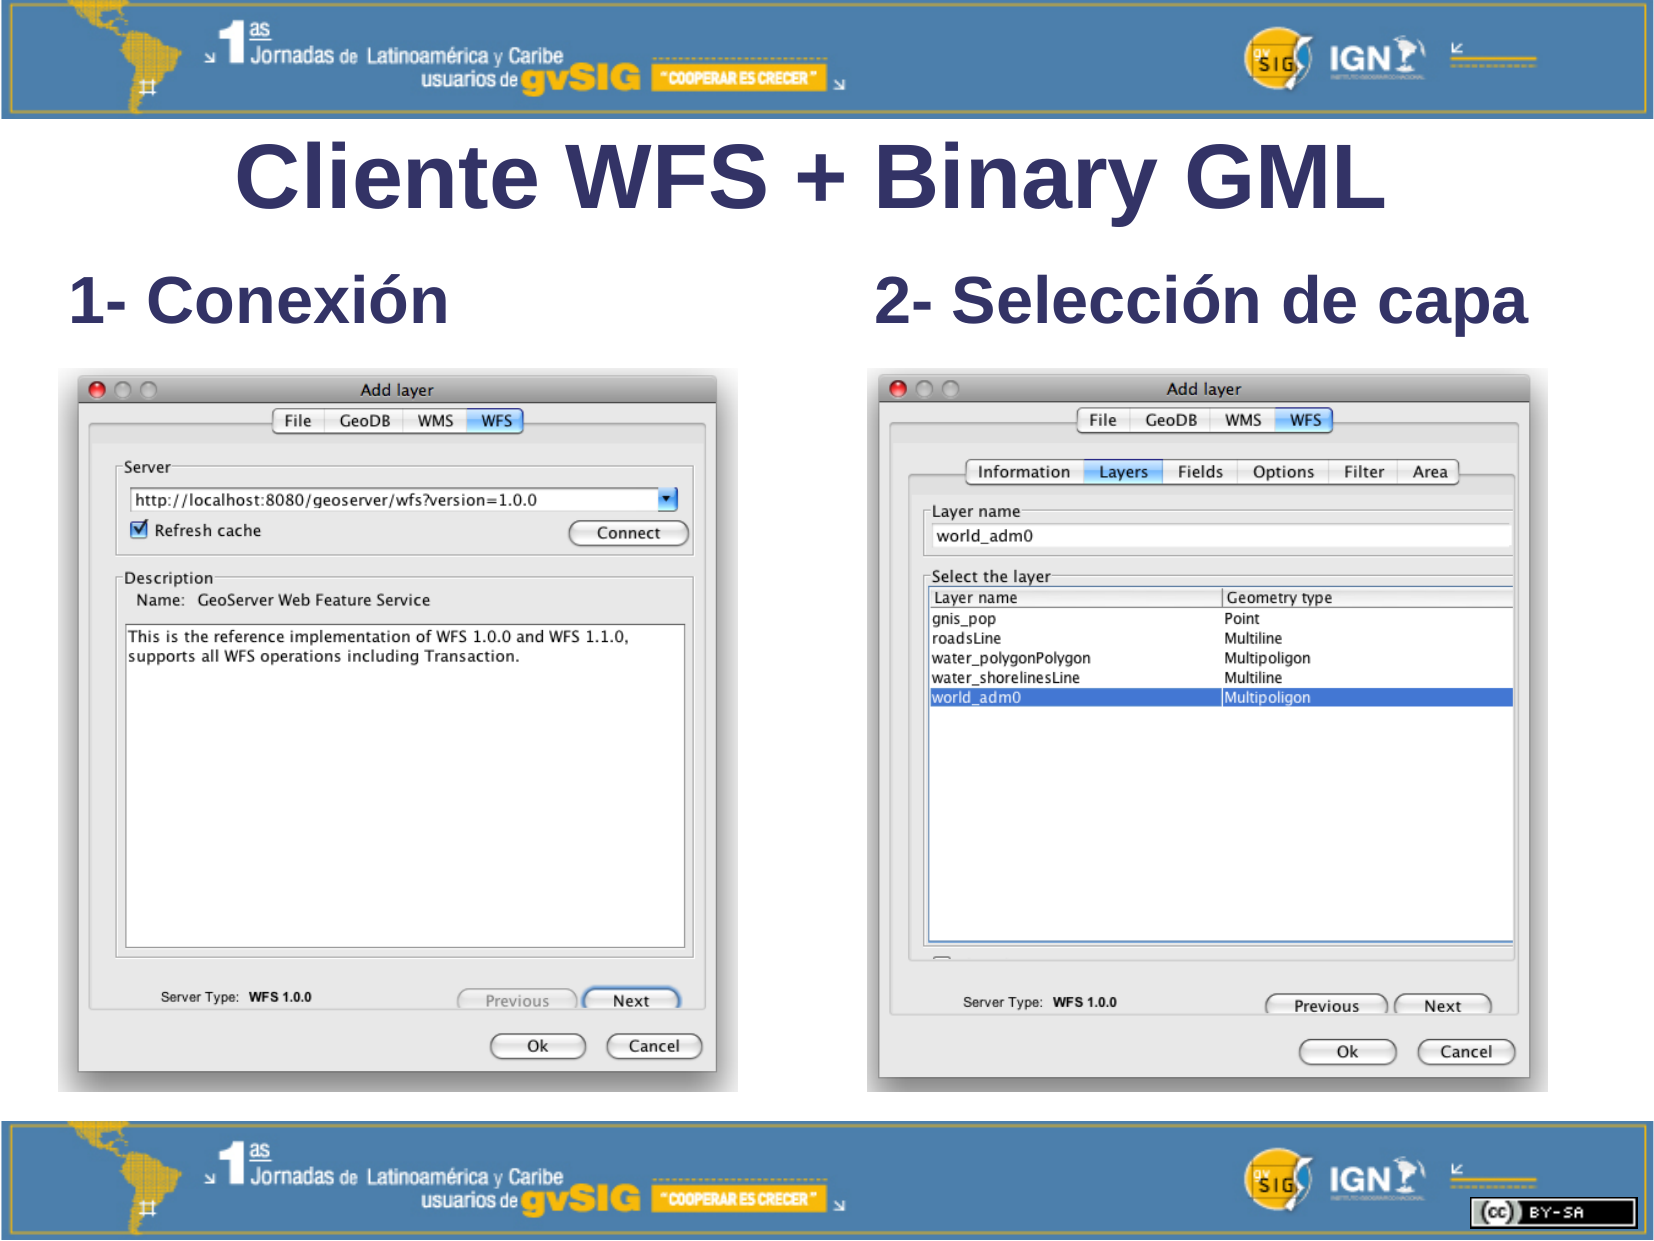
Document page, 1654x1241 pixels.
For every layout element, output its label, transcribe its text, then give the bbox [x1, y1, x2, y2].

text_box 1- Conexión 2- Selección de capa [69, 195, 1625, 407]
picture [867, 368, 1548, 1092]
picture [0, 1121, 1654, 1241]
picture [58, 368, 738, 1092]
text_box Cliente WFS + Binary GML [118, 118, 1506, 195]
picture [0, 0, 1654, 119]
